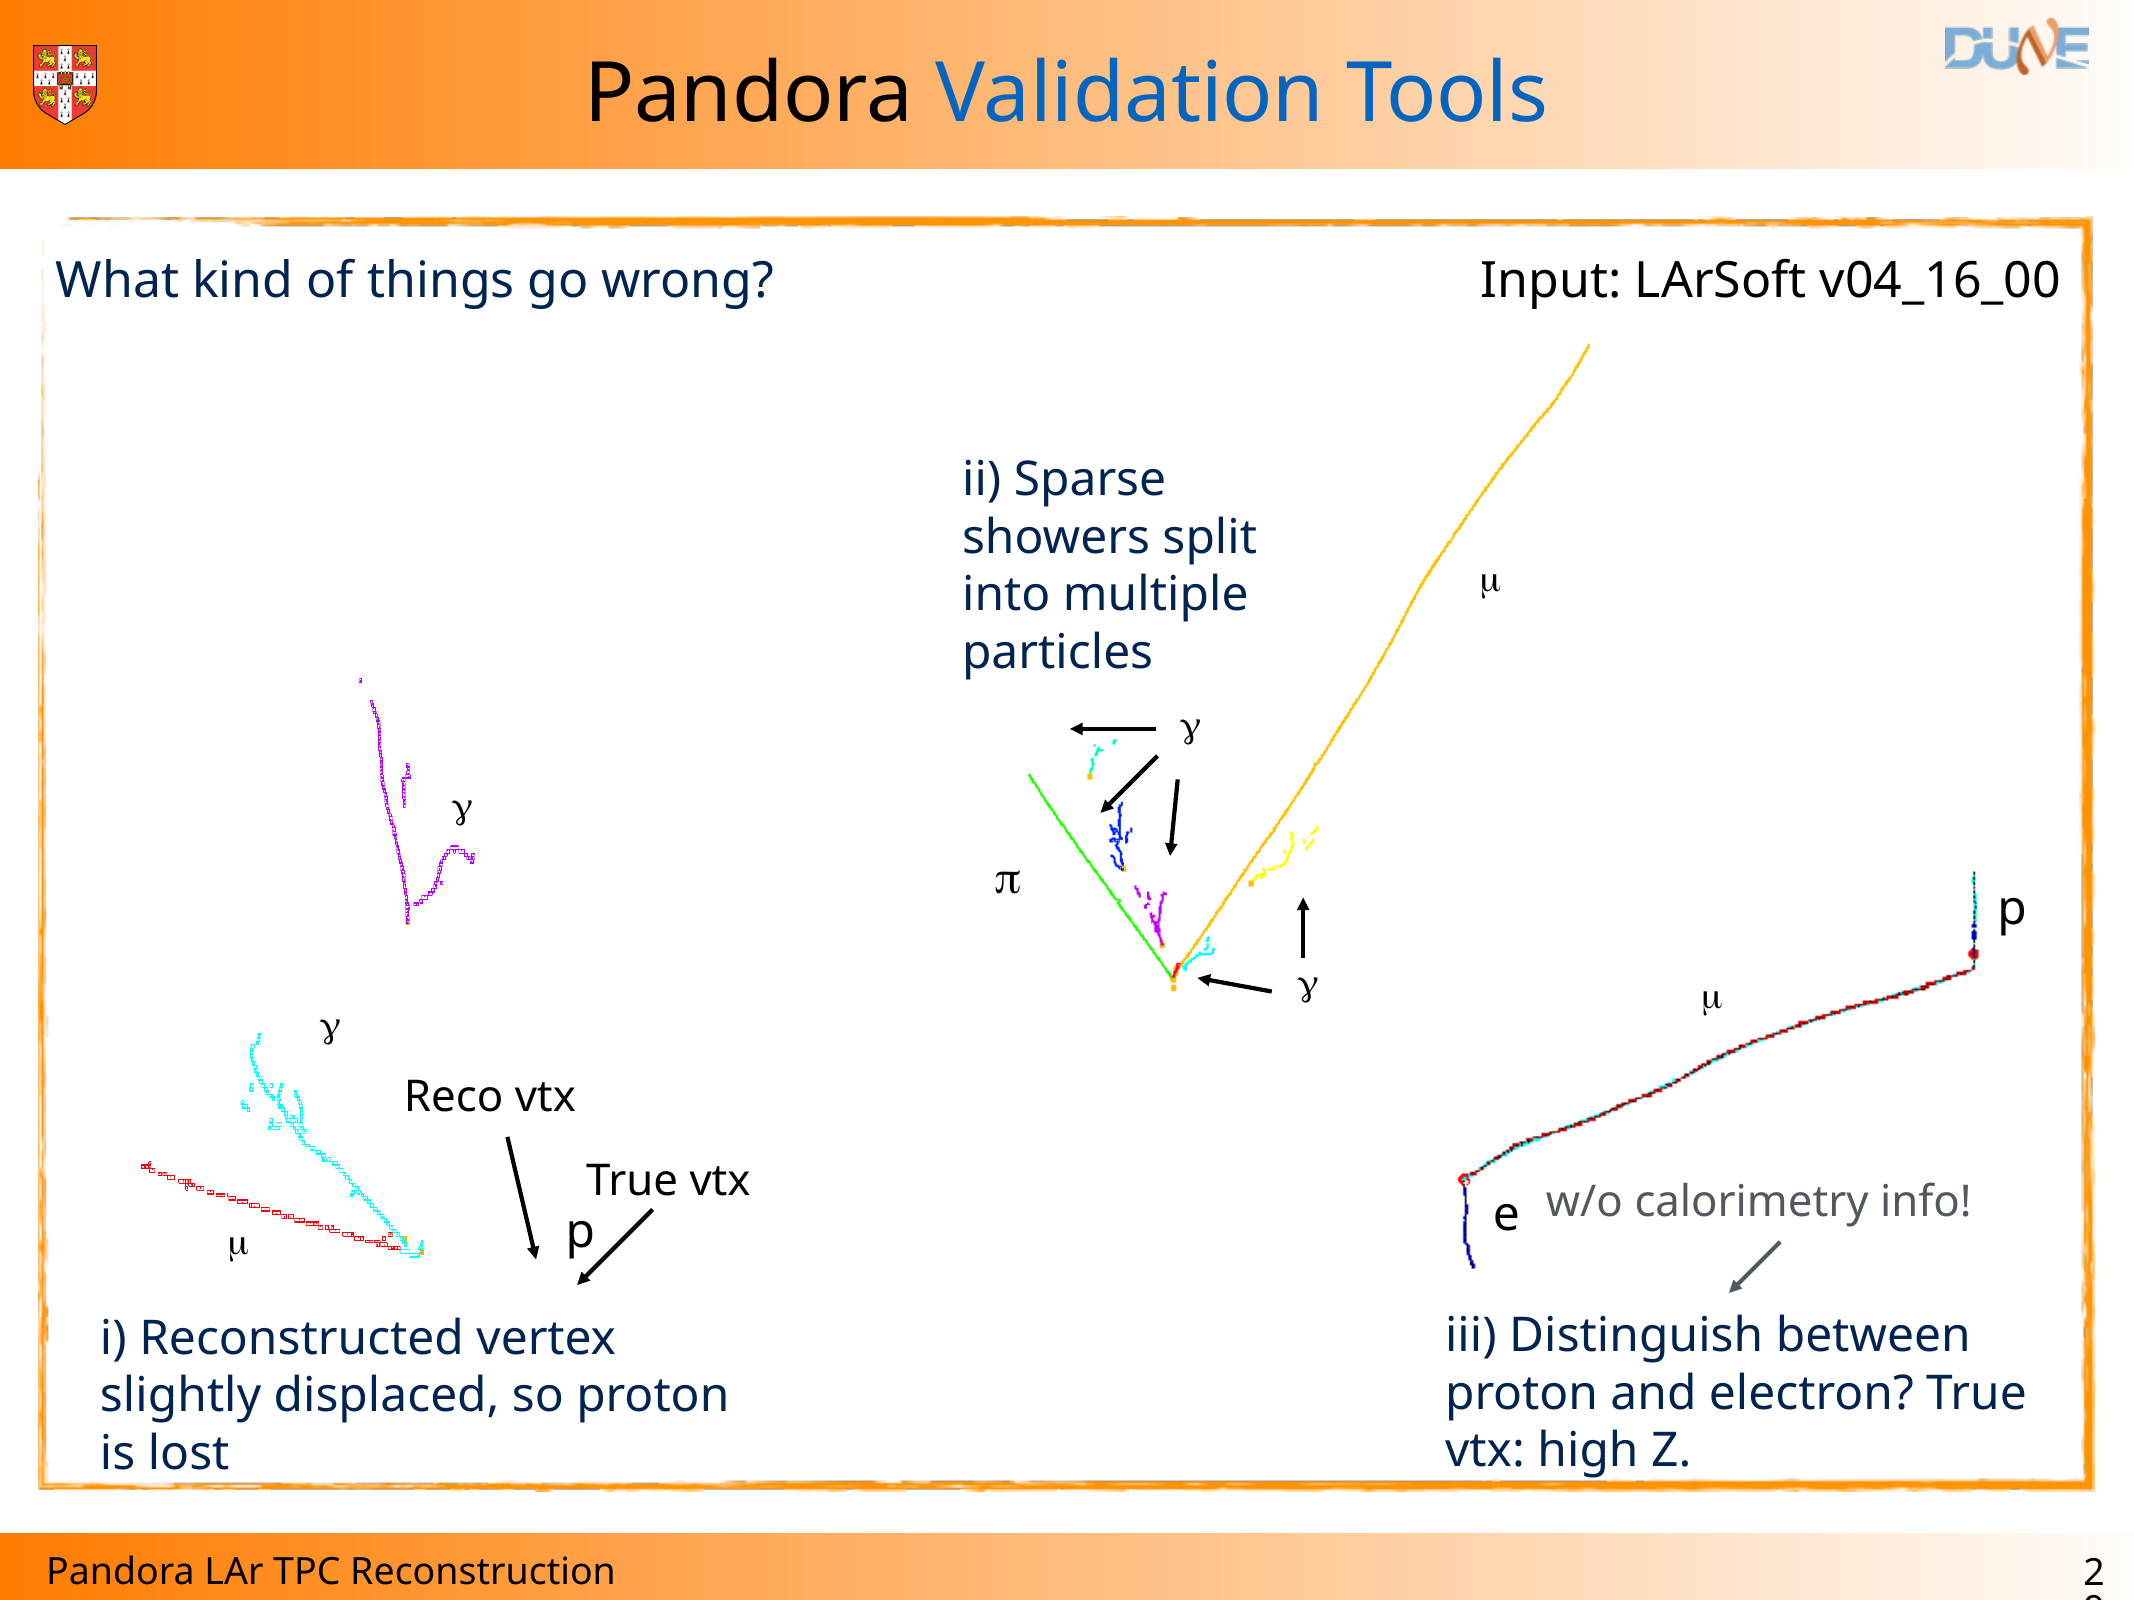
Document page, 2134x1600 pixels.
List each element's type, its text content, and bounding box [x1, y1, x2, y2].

picture [33, 45, 97, 125]
text_box Input: LArSoft v04_16_00 [1447, 238, 2095, 316]
text_box m [212, 1209, 272, 1276]
text_box g [1165, 692, 1237, 756]
text_box What kind of things go wrong? [25, 238, 806, 316]
picture [1944, 17, 2090, 76]
text_box g [304, 992, 364, 1059]
text_box g [1282, 950, 1354, 1015]
text_box m [1686, 963, 1757, 1028]
text_box p [986, 837, 1030, 912]
text_box g [437, 773, 508, 838]
text_box w [cm] [433, 1533, 438, 1600]
text_box m [1464, 546, 1536, 610]
text_box <number> [942, 0, 949, 27]
text_box Pandora Validation Tools [208, 27, 1925, 150]
text_box i) Reconstructed vertex slightly displaced, so proton is lost [91, 1298, 747, 1488]
text_box ii) Sparse showers split into multiple particles [953, 439, 1363, 686]
text_box <number> [2075, 1539, 2132, 1600]
text_box <number> [942, 1533, 949, 1600]
picture [38, 216, 2095, 1493]
text_box p [557, 1191, 603, 1266]
text_box Reco vtx [395, 1059, 602, 1129]
text_box iii) Distinguish between proton and electron? True vtx: high Z. [1436, 1325, 2059, 1456]
text_box True vtx [577, 1143, 771, 1213]
